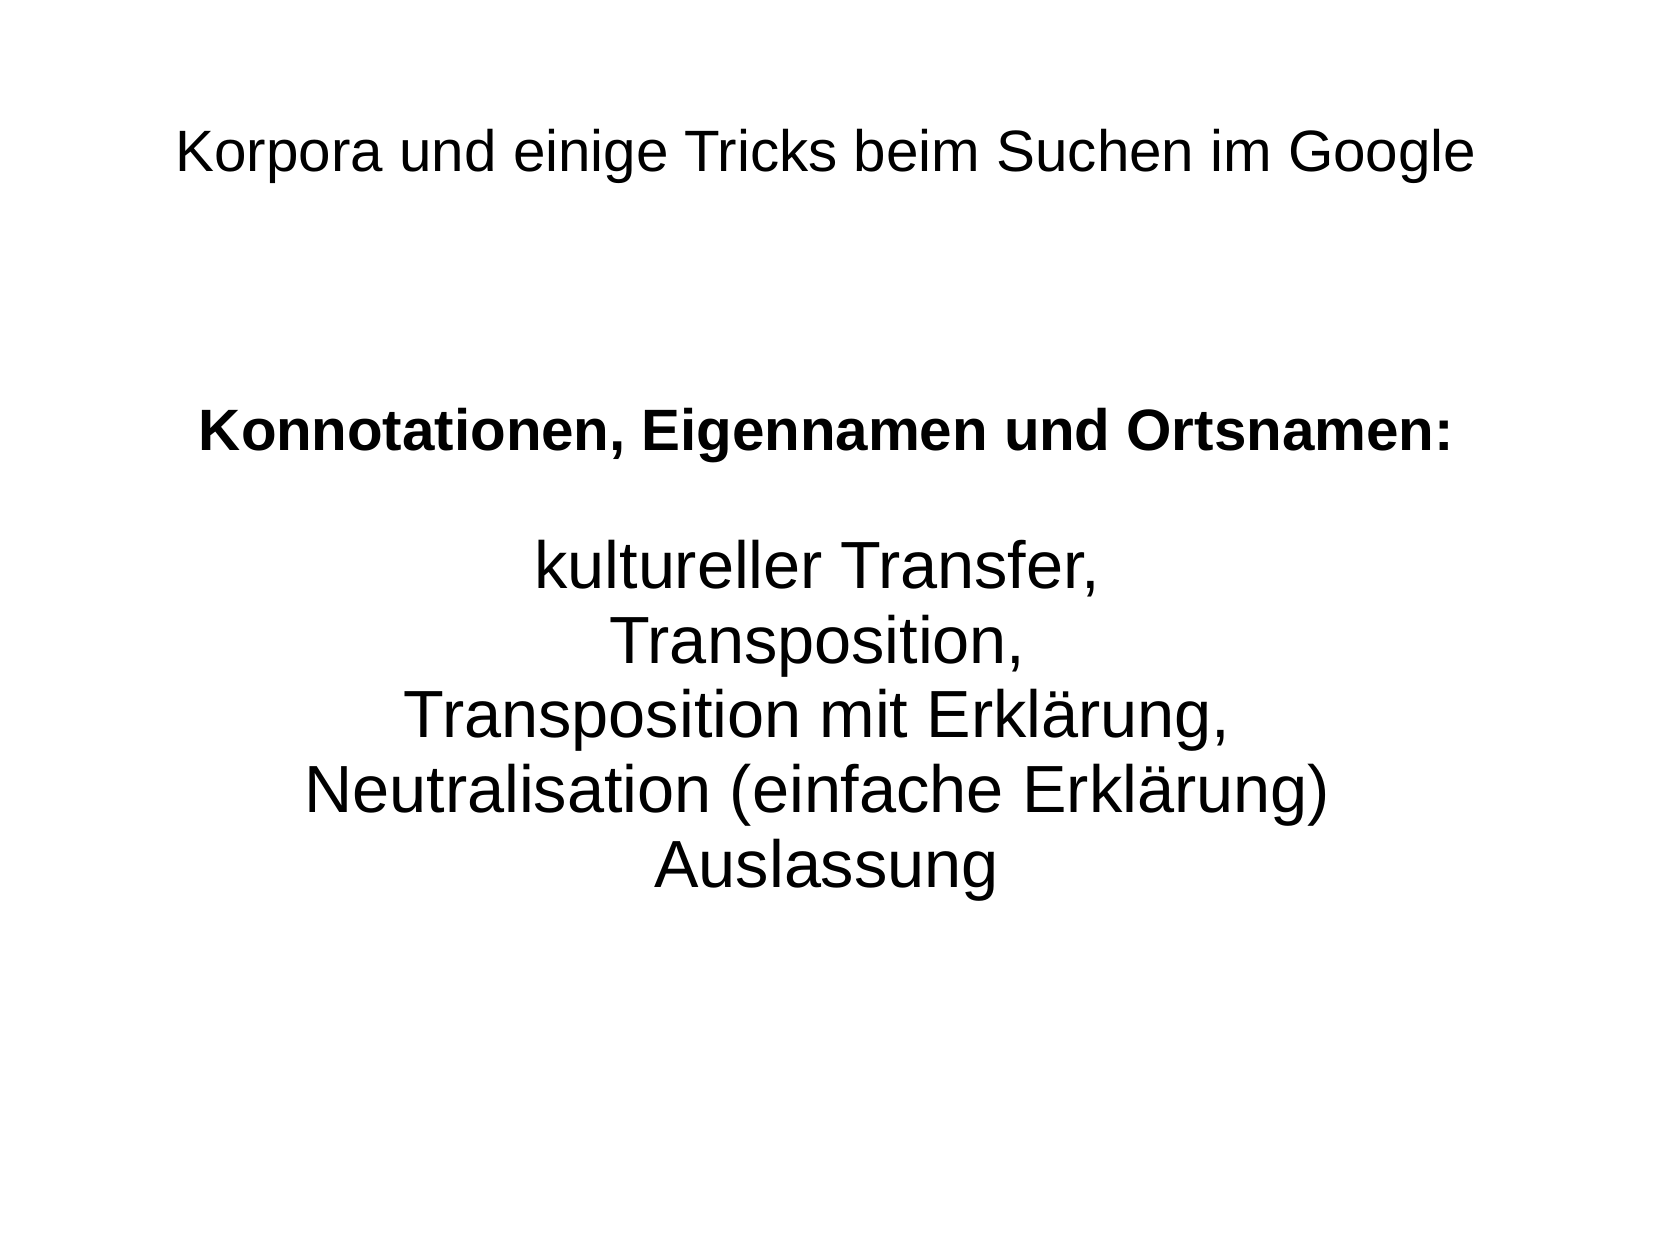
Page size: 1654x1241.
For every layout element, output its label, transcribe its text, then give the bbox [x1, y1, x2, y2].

title Korpora und einige Tricks beim Suchen im Google [82, 49, 1571, 257]
subtitle Konnotationen, Eigennamen und Ortsnamen: kultureller Transfer, Transposition, Transposition mit Erklärung, Neutralisation (einfache Erklärung) Auslassung [82, 290, 1571, 1010]
